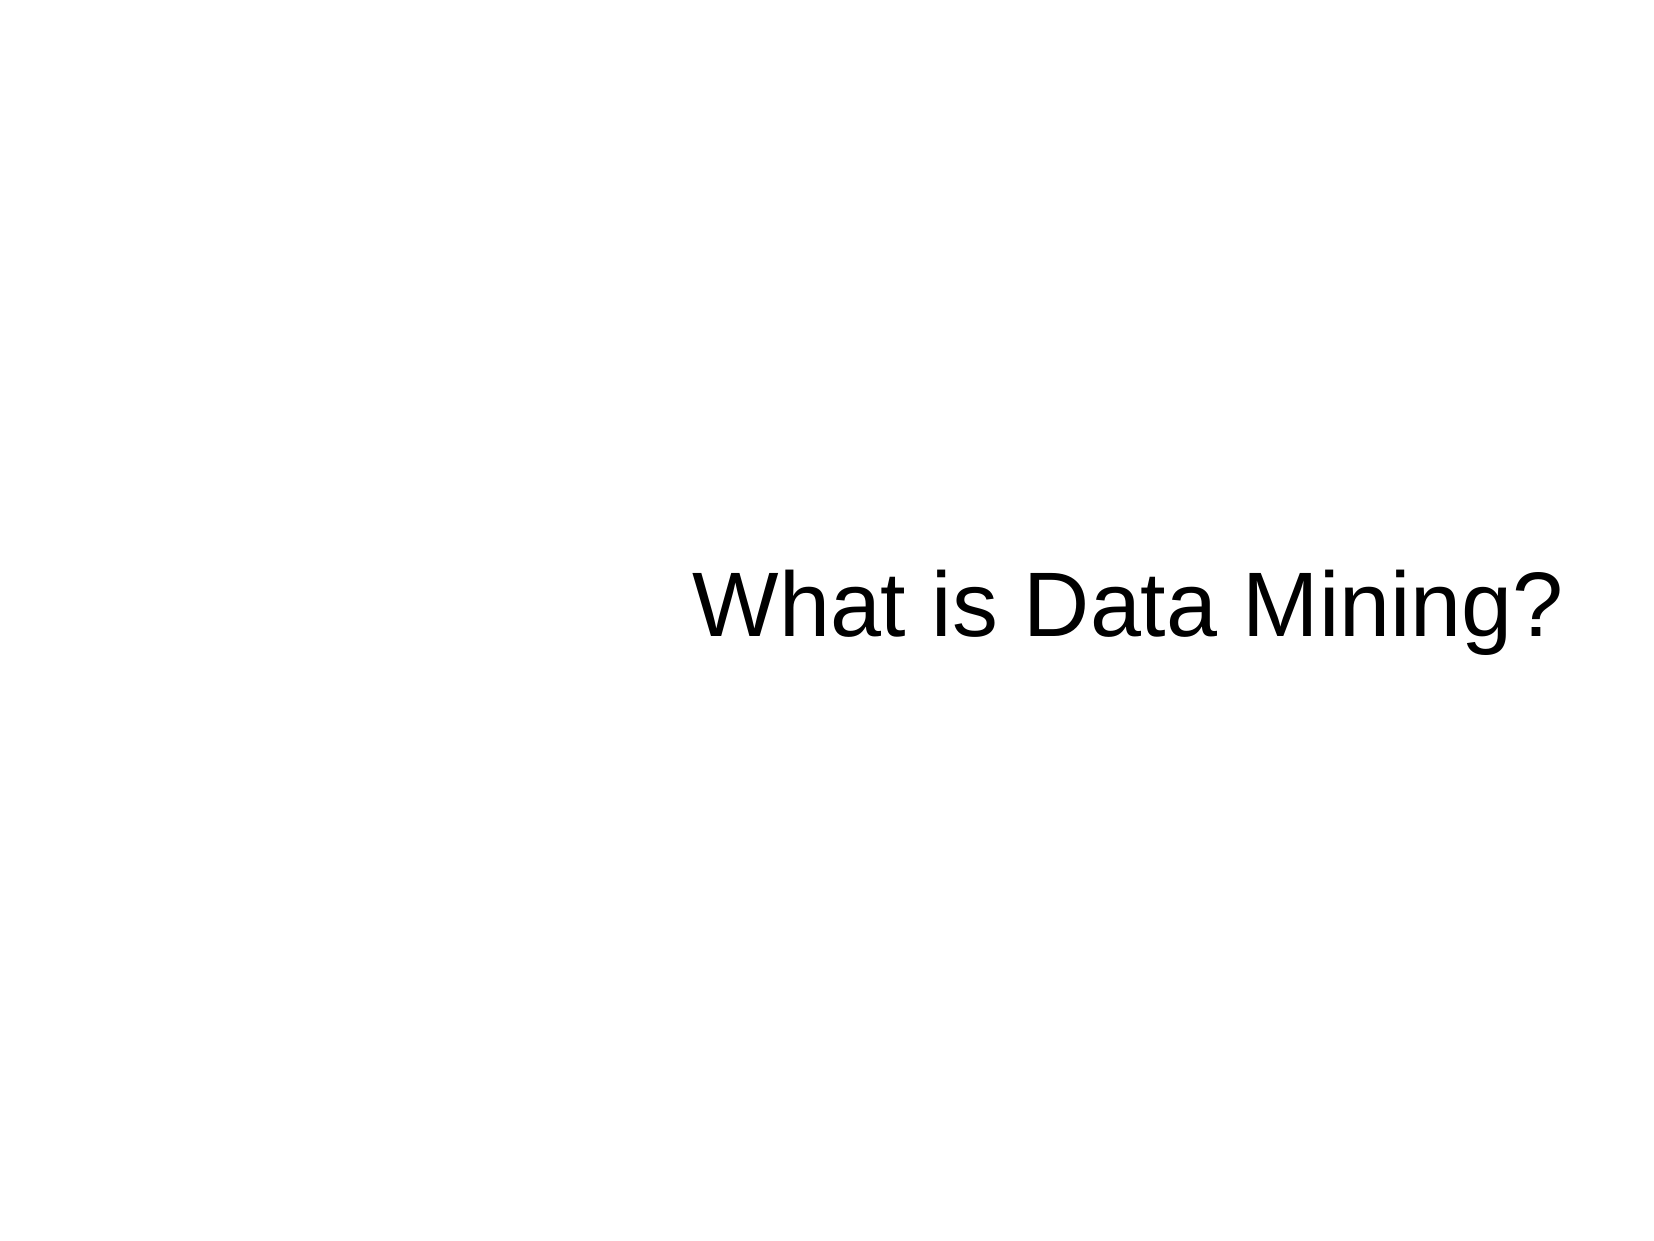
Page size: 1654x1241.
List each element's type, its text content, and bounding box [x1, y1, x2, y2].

title What is Data Mining? [76, 501, 1565, 709]
